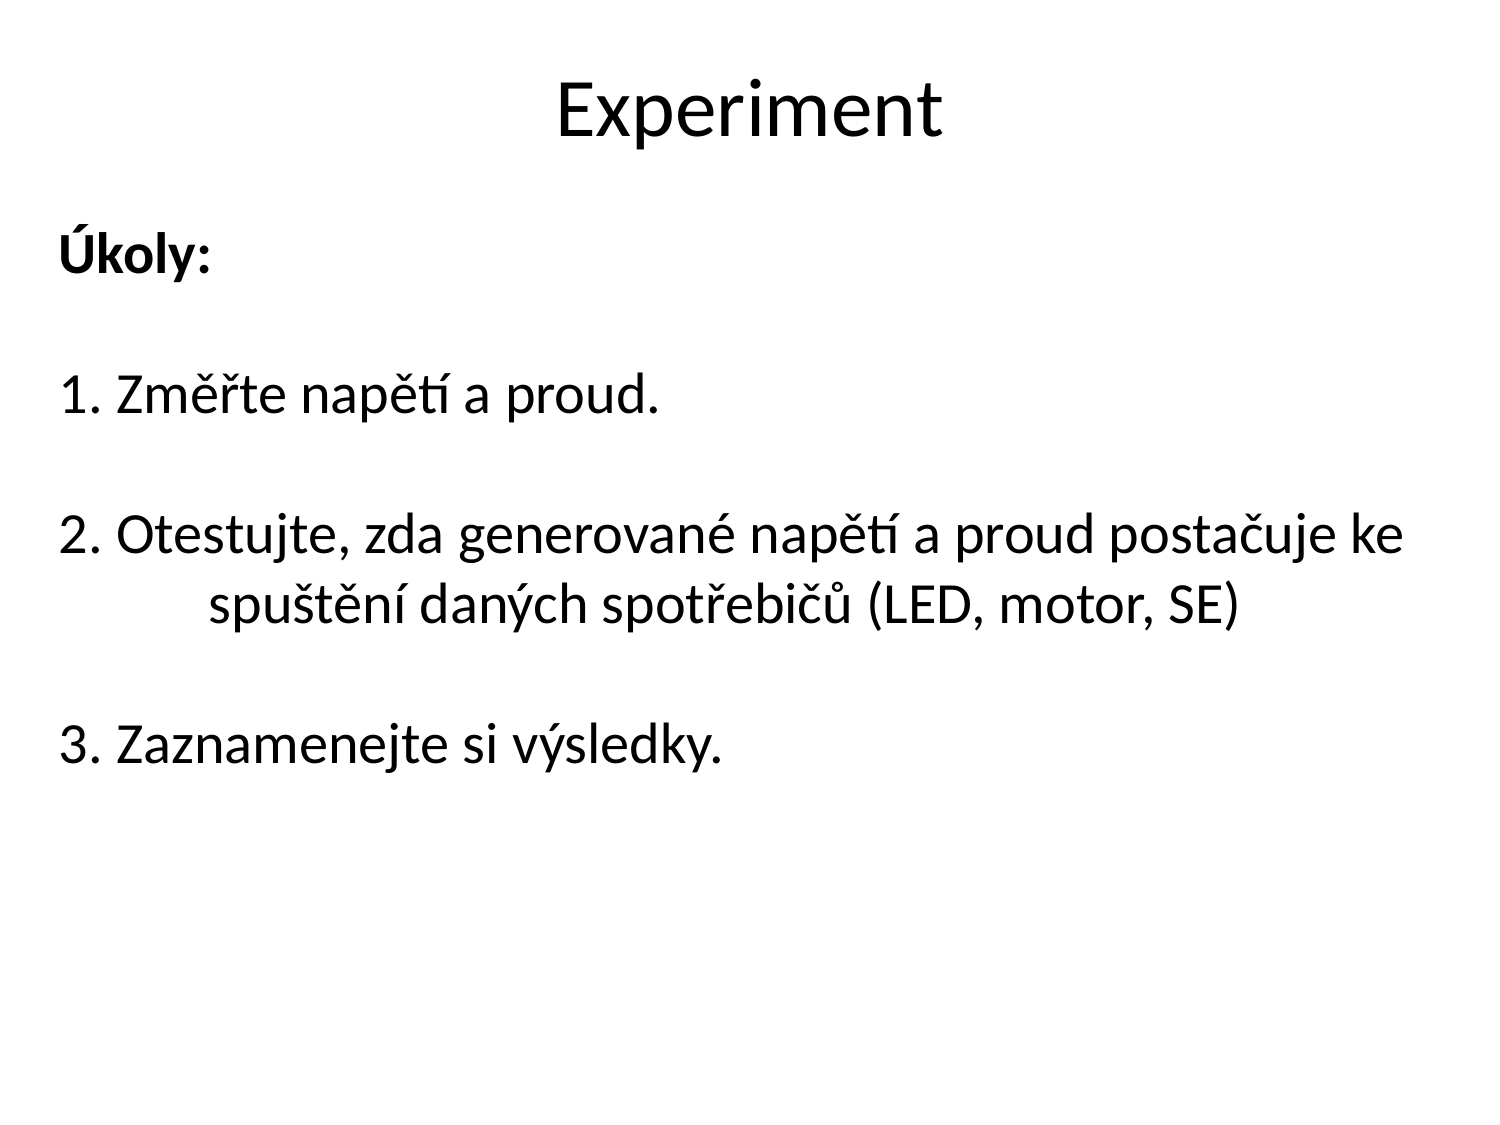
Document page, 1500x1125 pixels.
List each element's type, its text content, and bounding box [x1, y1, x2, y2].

text_box Úkoly: 1. Změřte napětí a proud. 2. Otestujte, zda generované napětí a proud postačuje ke spuštění daných spotřebičů (LED, motor, SE) 3. Zaznamenejte si výsledky. [44, 207, 1492, 924]
title Experiment [75, 45, 1426, 161]
